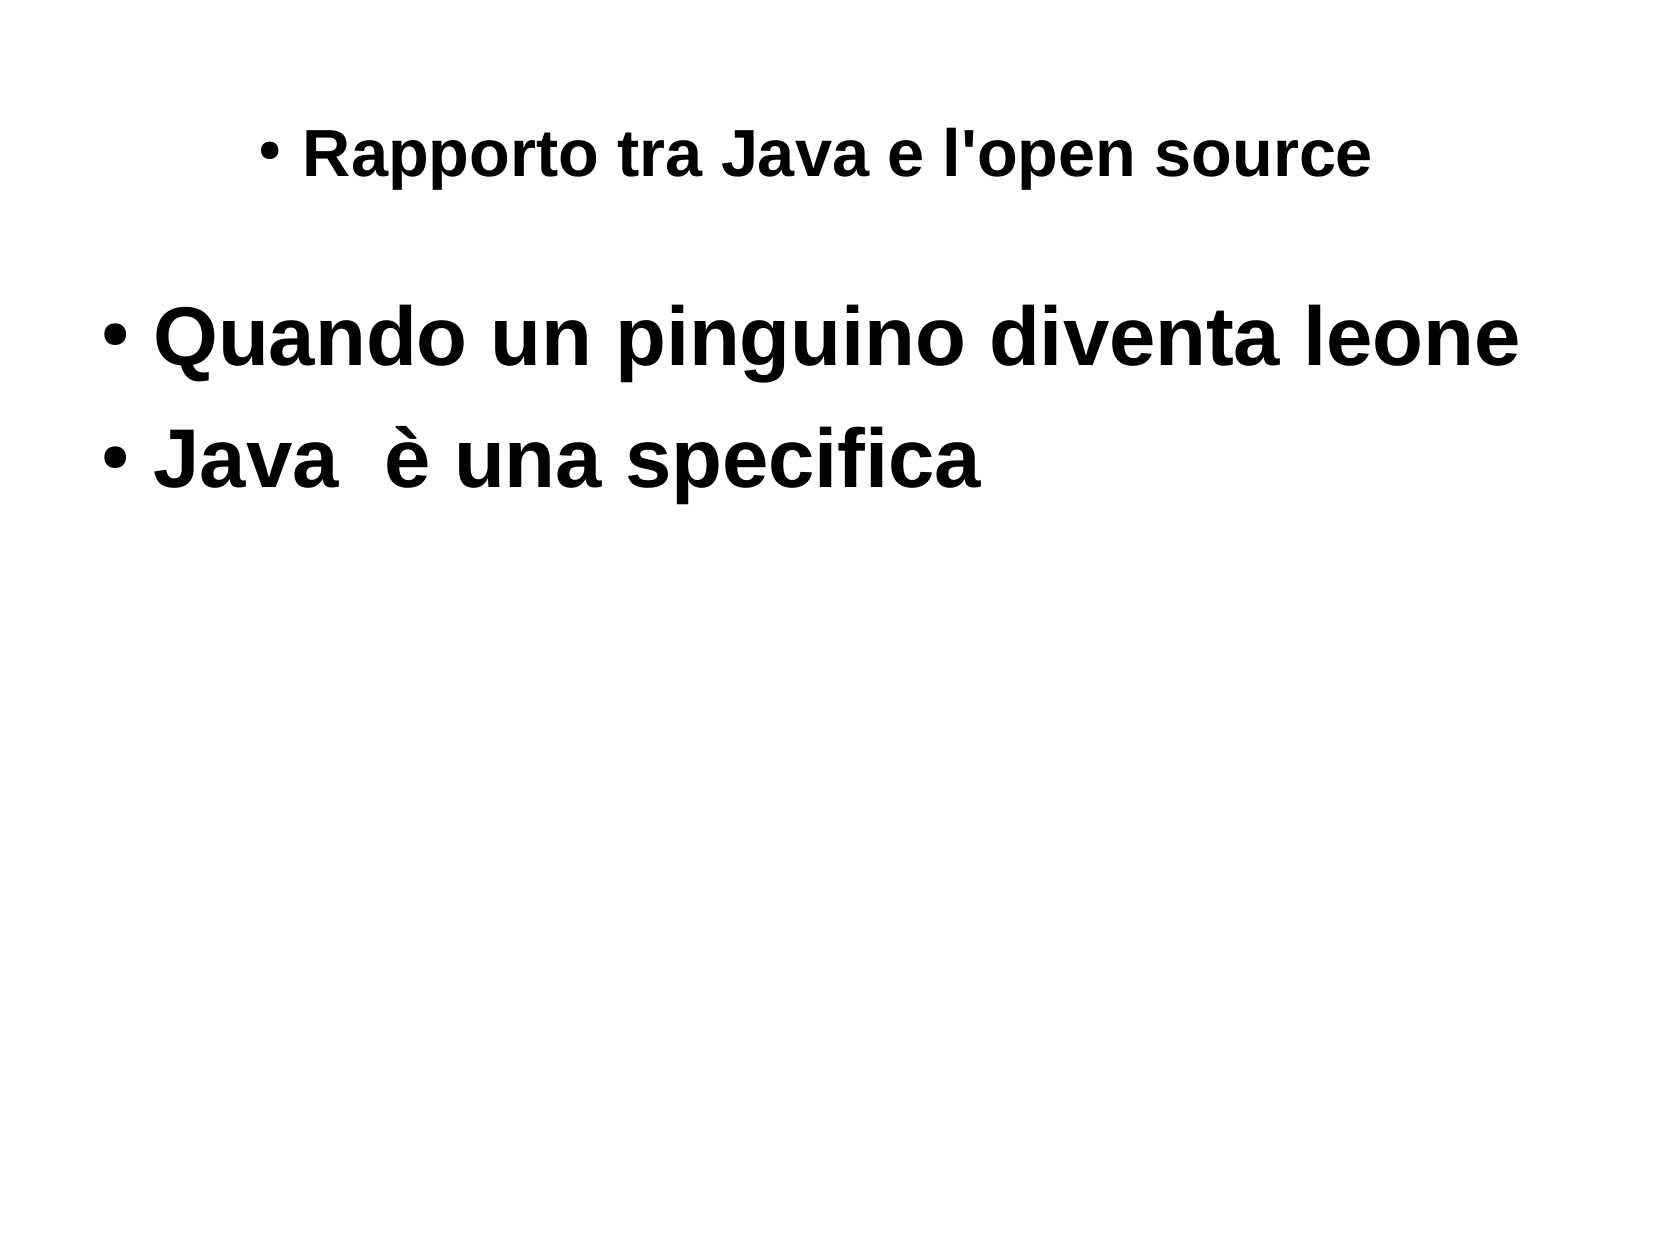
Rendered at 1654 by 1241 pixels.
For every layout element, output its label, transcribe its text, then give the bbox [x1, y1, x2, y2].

list Quando un pinguino diventa leone Java è una specifica [82, 290, 1571, 1109]
title Rapporto tra Java e l'open source [82, 49, 1571, 257]
